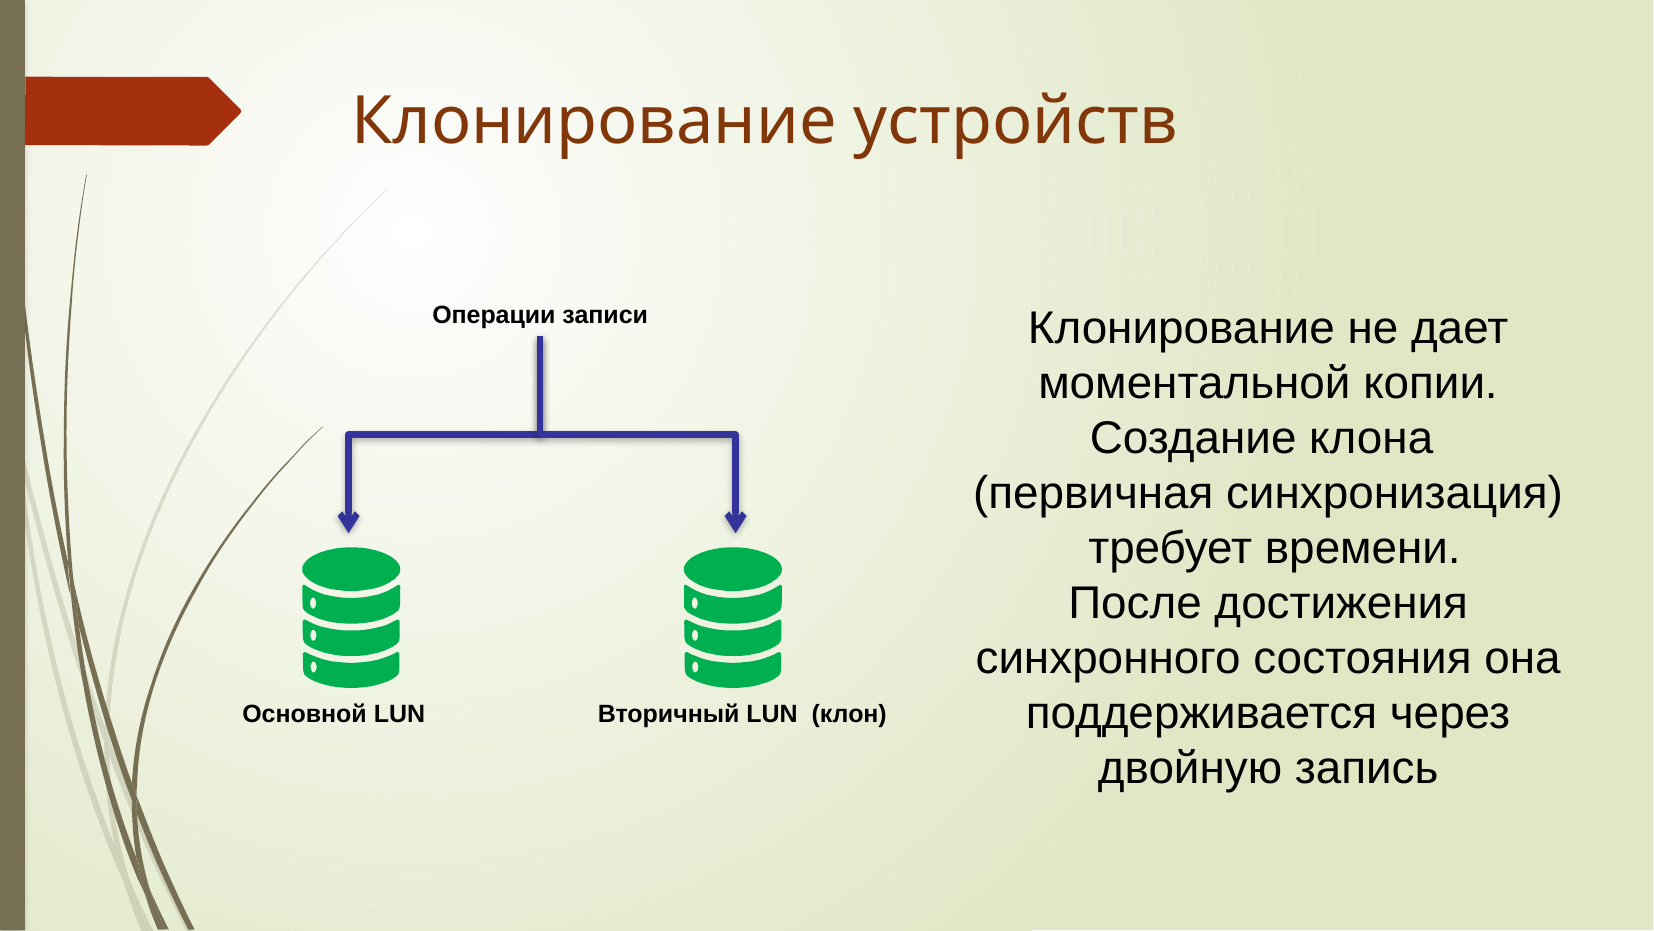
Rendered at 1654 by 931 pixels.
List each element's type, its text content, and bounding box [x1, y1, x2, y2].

text_box Операции записи [357, 290, 723, 336]
text_box [684, 652, 782, 689]
text_box [302, 584, 401, 624]
text_box [684, 619, 782, 656]
text_box [302, 652, 400, 689]
text_box Вторичный LUN (клон) [568, 689, 917, 735]
text_box [302, 547, 401, 592]
text_box [302, 619, 400, 656]
text_box [683, 584, 783, 624]
text_box Основной LUN [206, 689, 468, 735]
text_box Клонирование не дает моментальной копии. Создание клона (первичная синхронизация) требует времени. После достижения синхронного состояния она поддерживается через двойную запись [942, 290, 1595, 801]
text_box [683, 547, 783, 592]
title Клонирование устройств [351, 59, 1561, 178]
